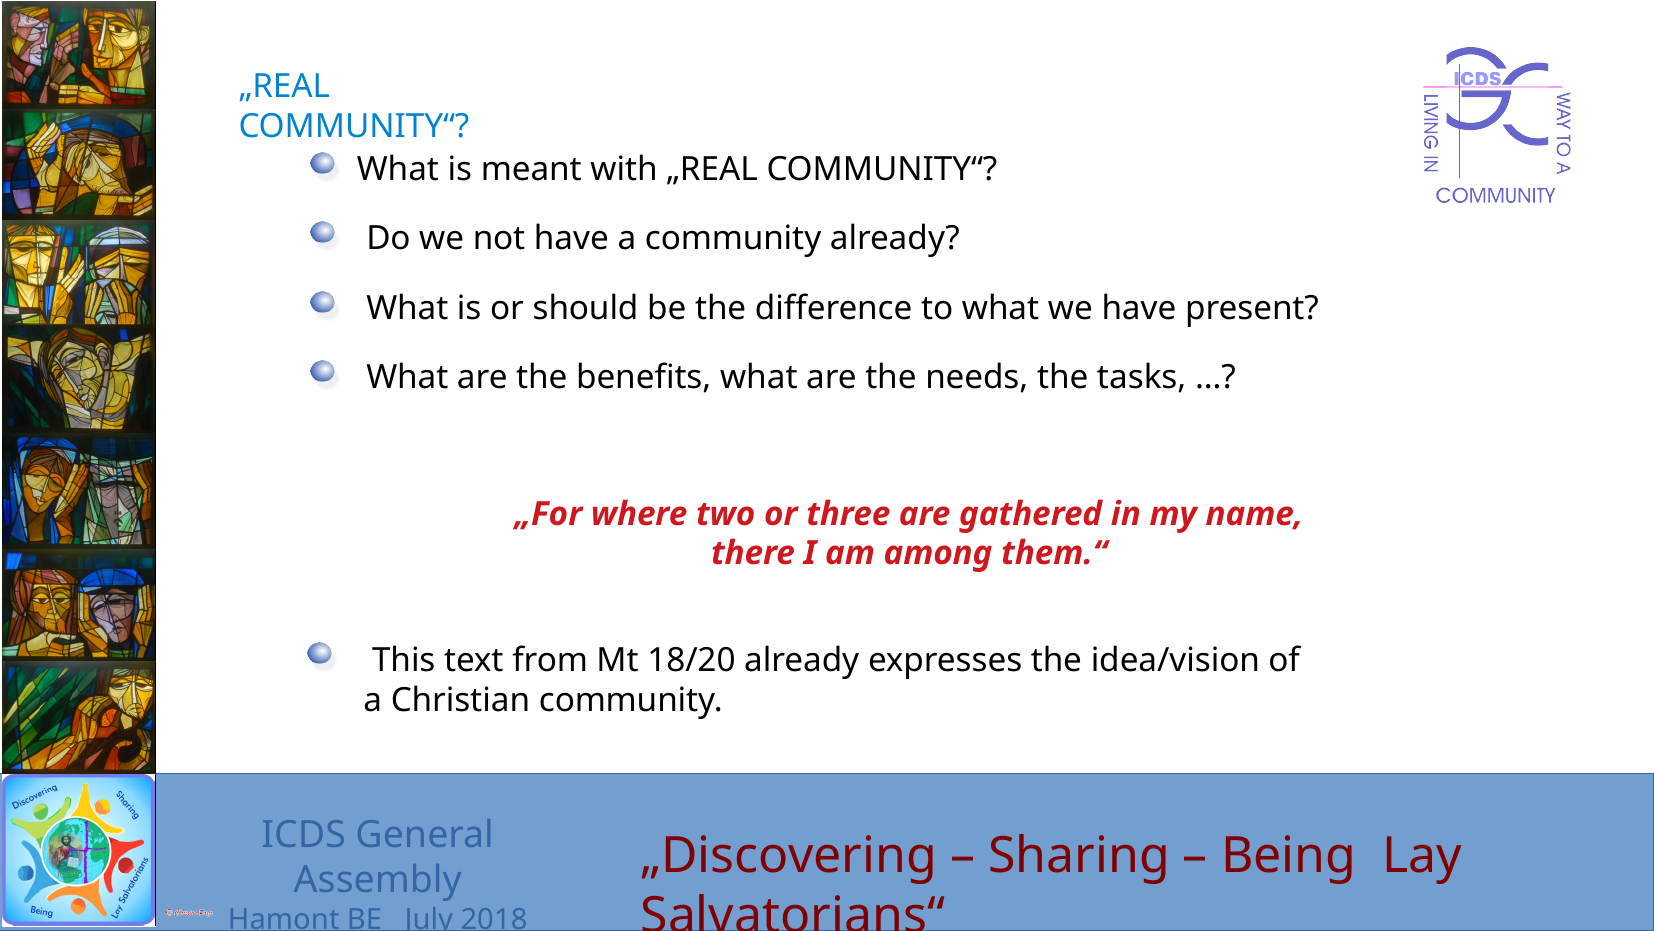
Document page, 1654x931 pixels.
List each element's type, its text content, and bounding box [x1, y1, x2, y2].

picture [166, 909, 213, 917]
picture [310, 291, 341, 322]
picture [310, 221, 341, 252]
text_box „For where two or three are gathered in my name, there I am among them.“ [484, 484, 1335, 636]
picture [310, 152, 341, 183]
picture [1421, 47, 1583, 203]
text_box What is meant with „REAL COMMUNITY“? Do we not have a community already? What is or should be the difference to what we have present? What are the benefits, what are the needs, the tasks, …? [295, 139, 1372, 426]
picture [0, 0, 158, 930]
picture [307, 642, 338, 673]
text_box „Discovering – Sharing – Being Lay Salvatorians“ [625, 814, 1607, 892]
text_box This text from Mt 18/20 already expresses the idea/vision of a Christian community. [307, 637, 1412, 729]
picture [310, 360, 341, 391]
text_box „REAL COMMUNITY“? [223, 56, 565, 118]
